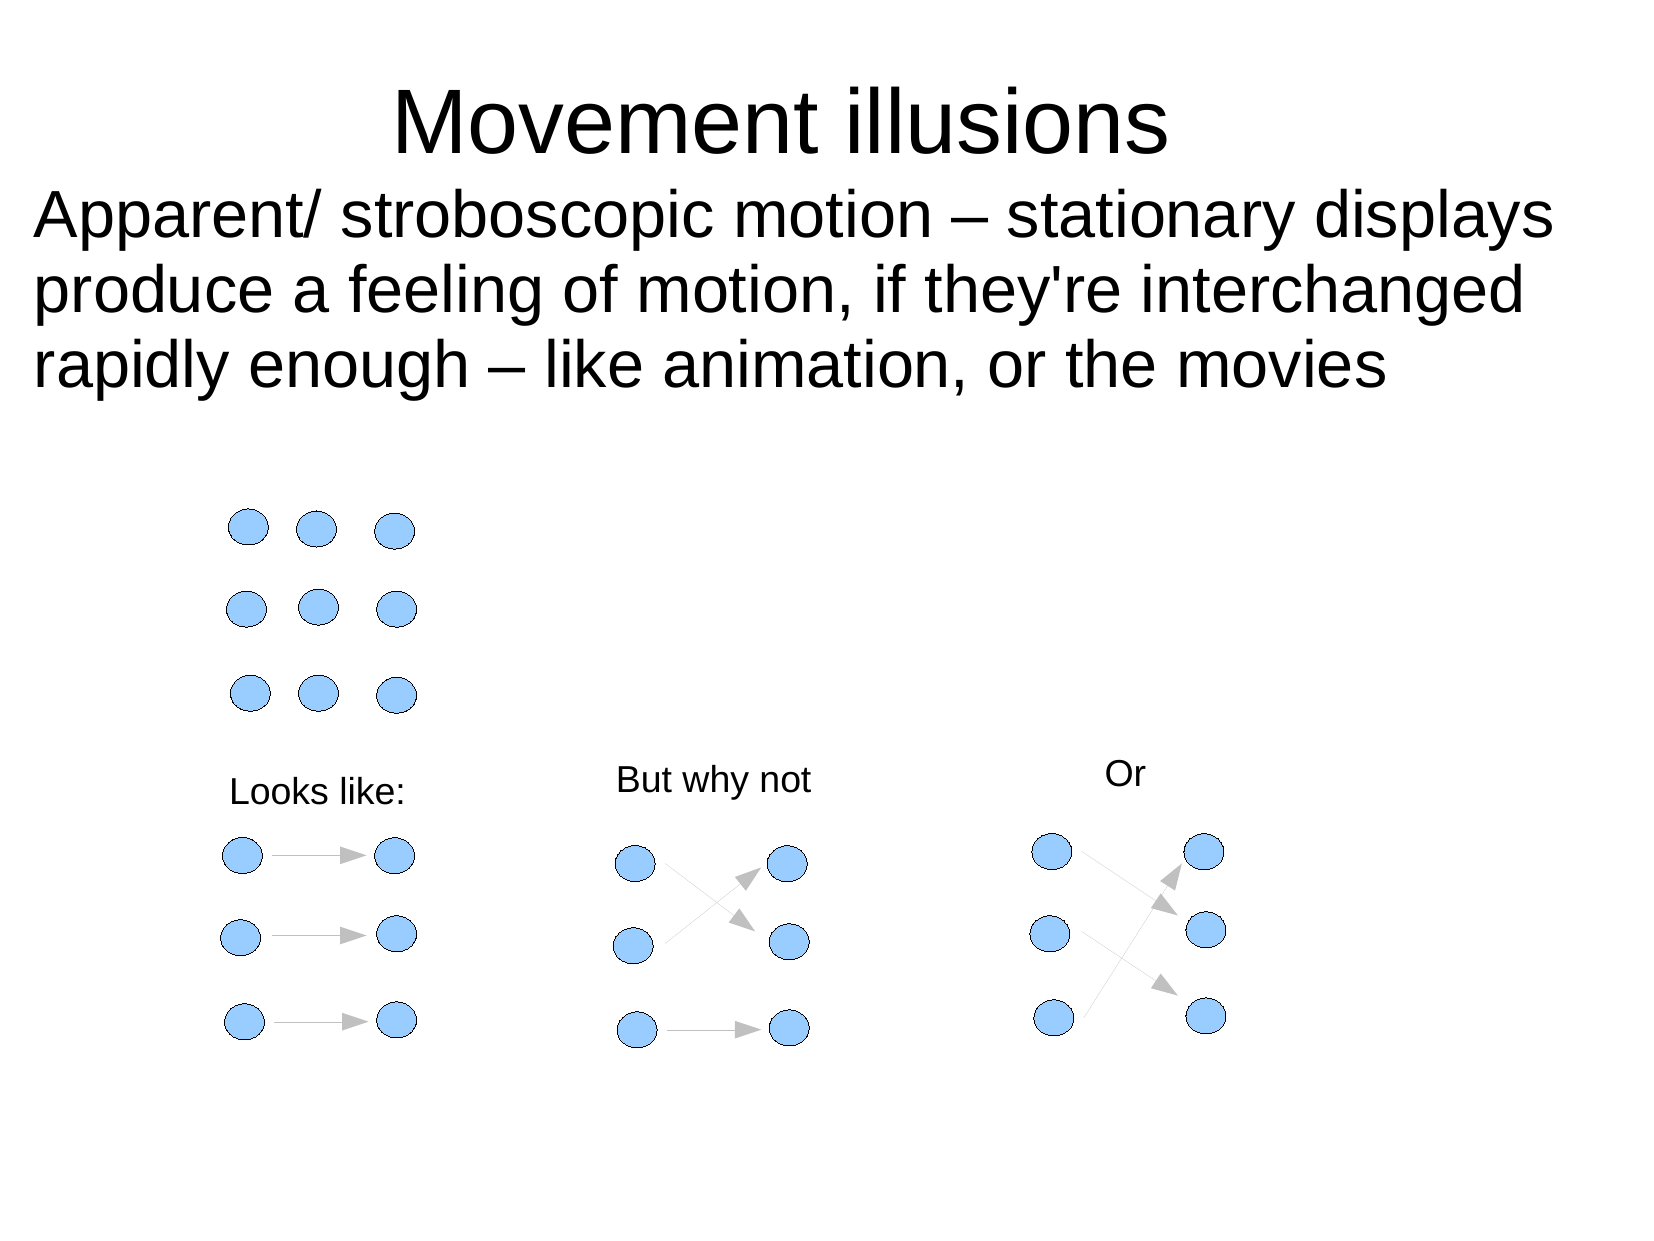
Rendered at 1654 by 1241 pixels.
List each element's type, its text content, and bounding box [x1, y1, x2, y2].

text_box [1185, 997, 1226, 1034]
text_box [617, 1011, 658, 1048]
text_box But why not [601, 751, 826, 809]
text_box [228, 508, 269, 545]
text_box [298, 675, 339, 712]
text_box [767, 845, 808, 882]
text_box [1031, 833, 1072, 870]
text_box [298, 589, 339, 626]
text_box [1033, 999, 1074, 1036]
text_box Or [1089, 745, 1162, 803]
text_box [296, 510, 337, 548]
text_box [374, 513, 415, 550]
text_box [220, 919, 261, 956]
text_box [615, 845, 656, 882]
text_box [769, 1009, 810, 1046]
text_box [1185, 911, 1226, 948]
text_box Looks like: [214, 763, 421, 821]
text_box [769, 923, 810, 960]
text_box [1183, 833, 1224, 870]
text_box [374, 837, 415, 874]
text_box [376, 915, 417, 952]
text_box Apparent/ stroboscopic motion – stationary displays produce a feeling of motion, if they're interchanged rapidly enough – like animation, or the movies [33, 177, 1654, 402]
text_box [613, 927, 654, 964]
text_box [230, 675, 271, 712]
title Movement illusions [37, 17, 1526, 177]
text_box [222, 837, 263, 874]
text_box [224, 1003, 265, 1040]
text_box [376, 677, 417, 714]
text_box [226, 591, 267, 628]
text_box [376, 1001, 417, 1038]
text_box [1029, 915, 1070, 952]
text_box [376, 591, 417, 628]
